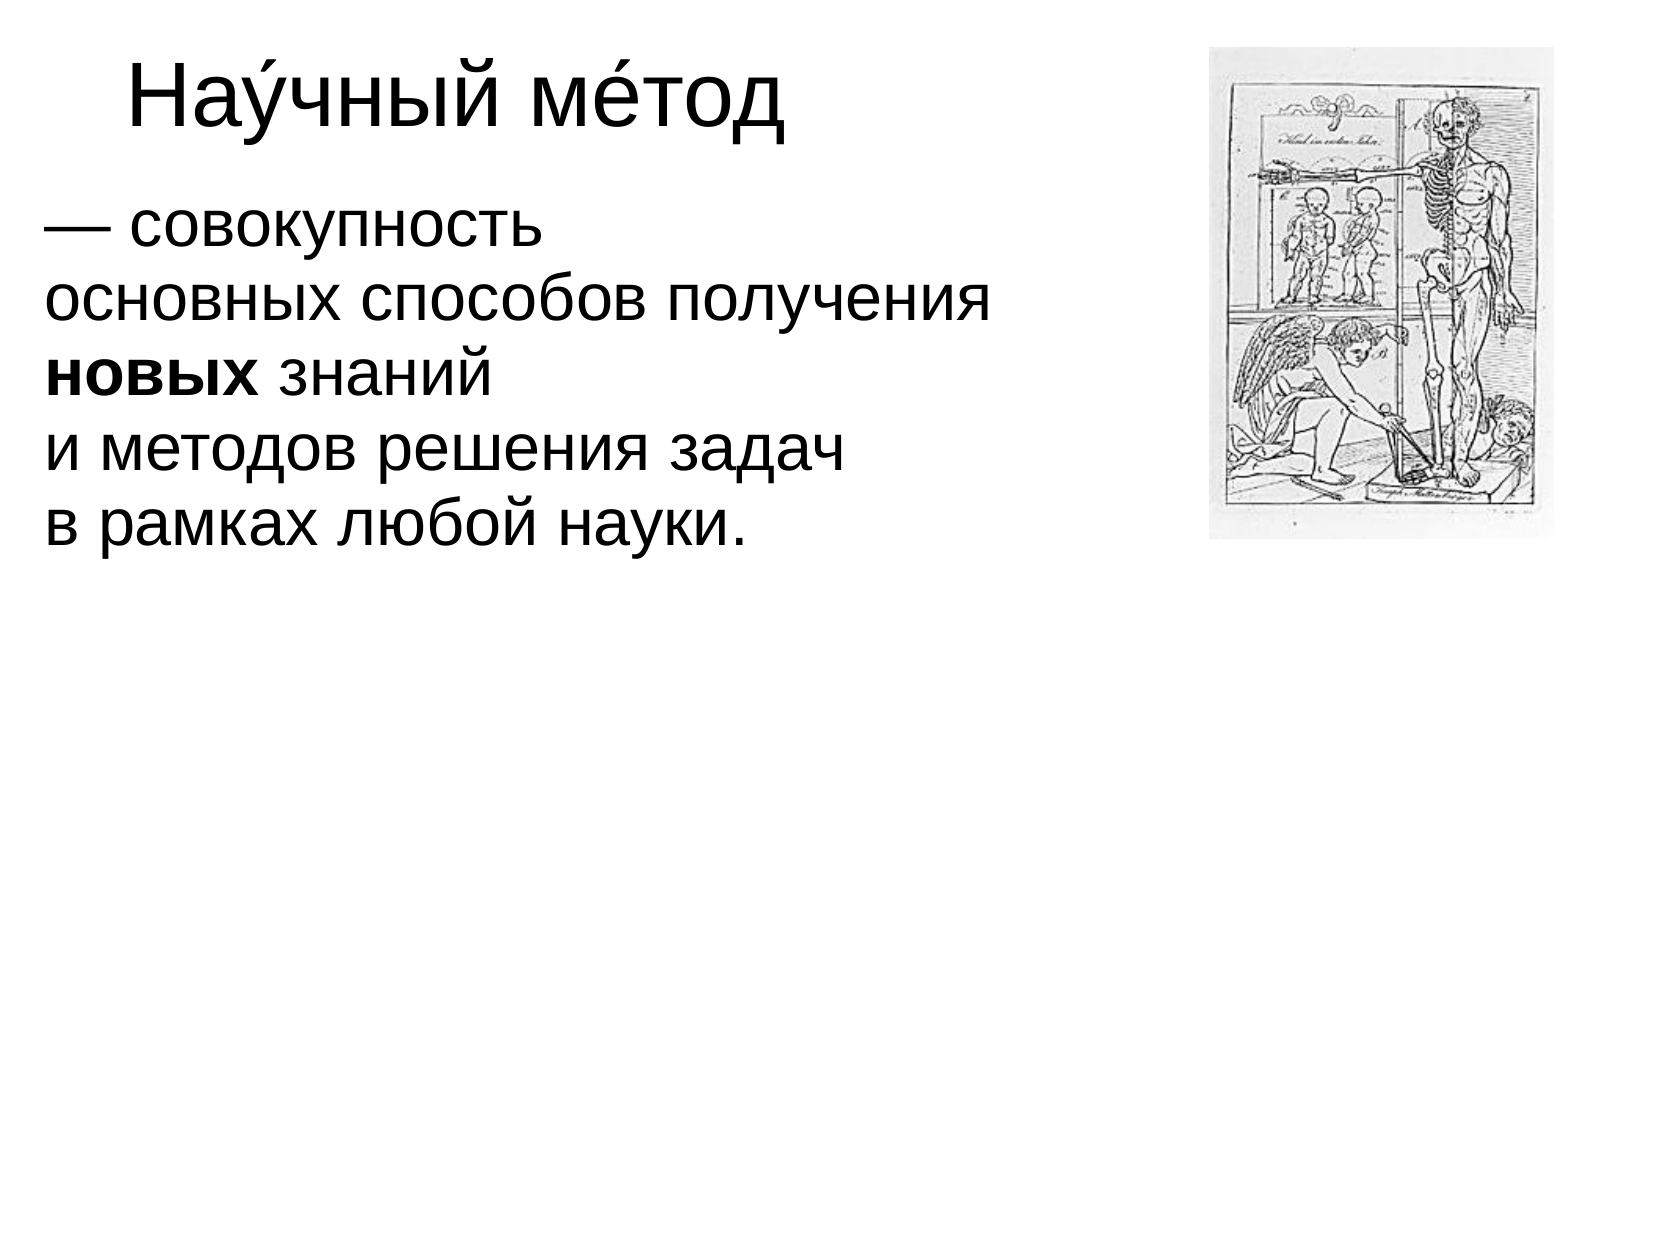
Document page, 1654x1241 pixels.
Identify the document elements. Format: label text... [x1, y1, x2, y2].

picture [1209, 47, 1554, 539]
title Нау́чный ме́тод [82, 43, 855, 146]
text_box — совокупность основных способов получения новых знаний и методов решения задач в рамках любой науки. [44, 185, 1038, 589]
